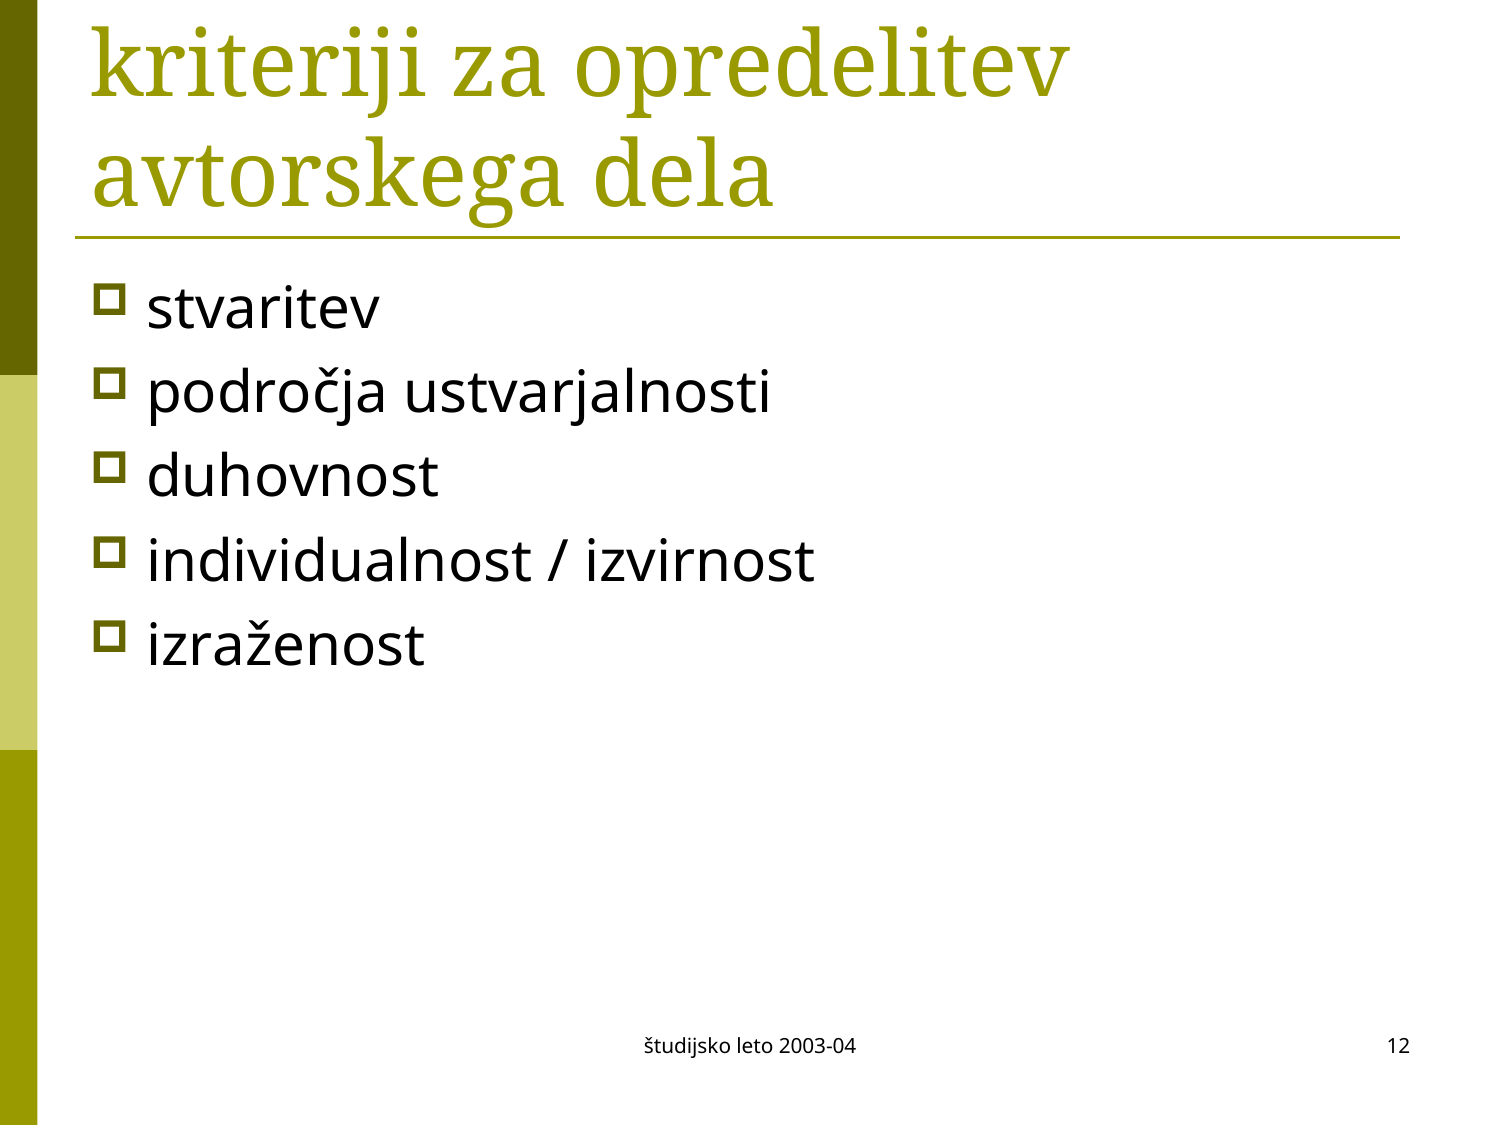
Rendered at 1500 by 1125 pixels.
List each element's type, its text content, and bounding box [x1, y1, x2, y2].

text_box študijsko leto 2003-04 [512, 1025, 988, 1101]
text_box <number> [1074, 1025, 1426, 1101]
title kriteriji za opredelitev avtorskega dela [75, 0, 1426, 233]
list stvaritev področja ustvarjalnosti duhovnost individualnost / izvirnost izraženost [75, 262, 1426, 1006]
